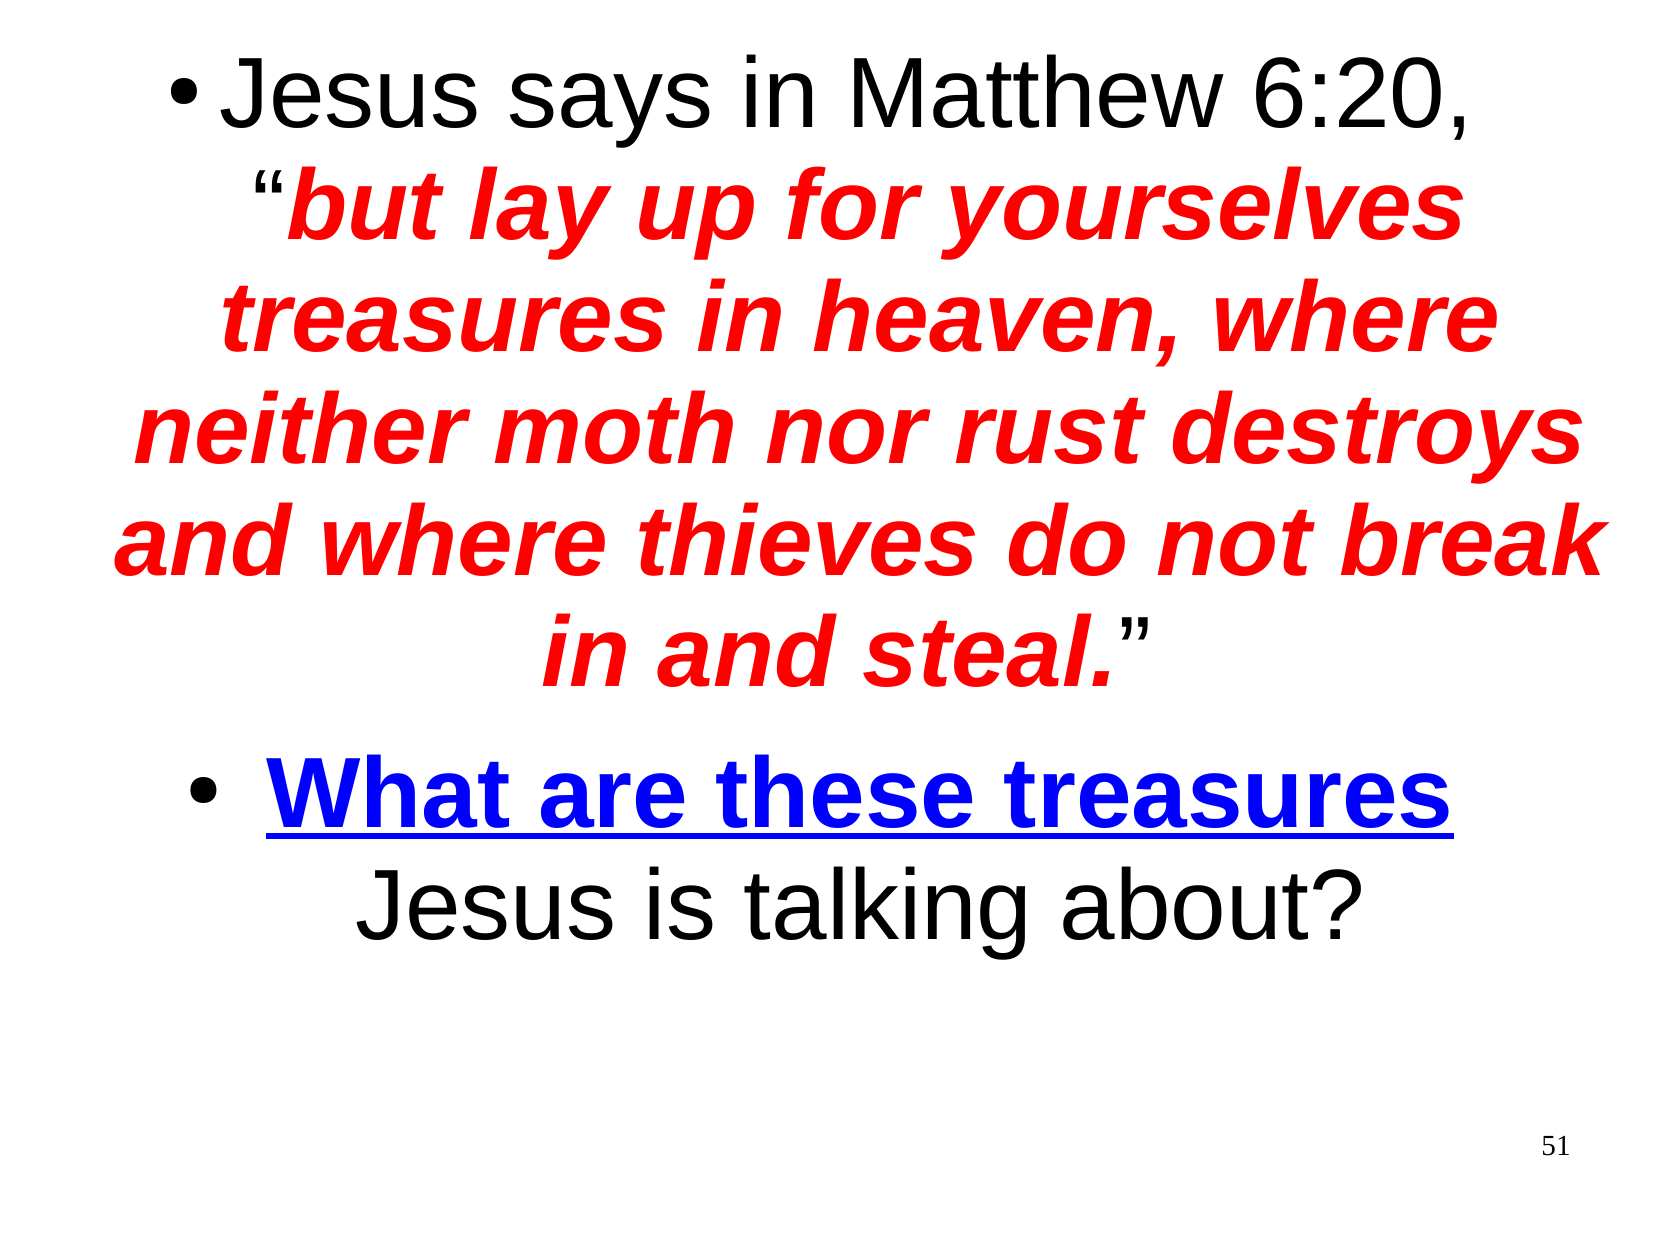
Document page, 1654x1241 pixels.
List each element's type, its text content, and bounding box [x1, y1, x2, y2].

list Jesus says in Matthew 6:20, “but lay up for yourselves treasures in heaven, where neither moth nor rust destroys and where thieves do not break in and steal.” What are these treasures Jesus is talking about? [37, 37, 1613, 1238]
